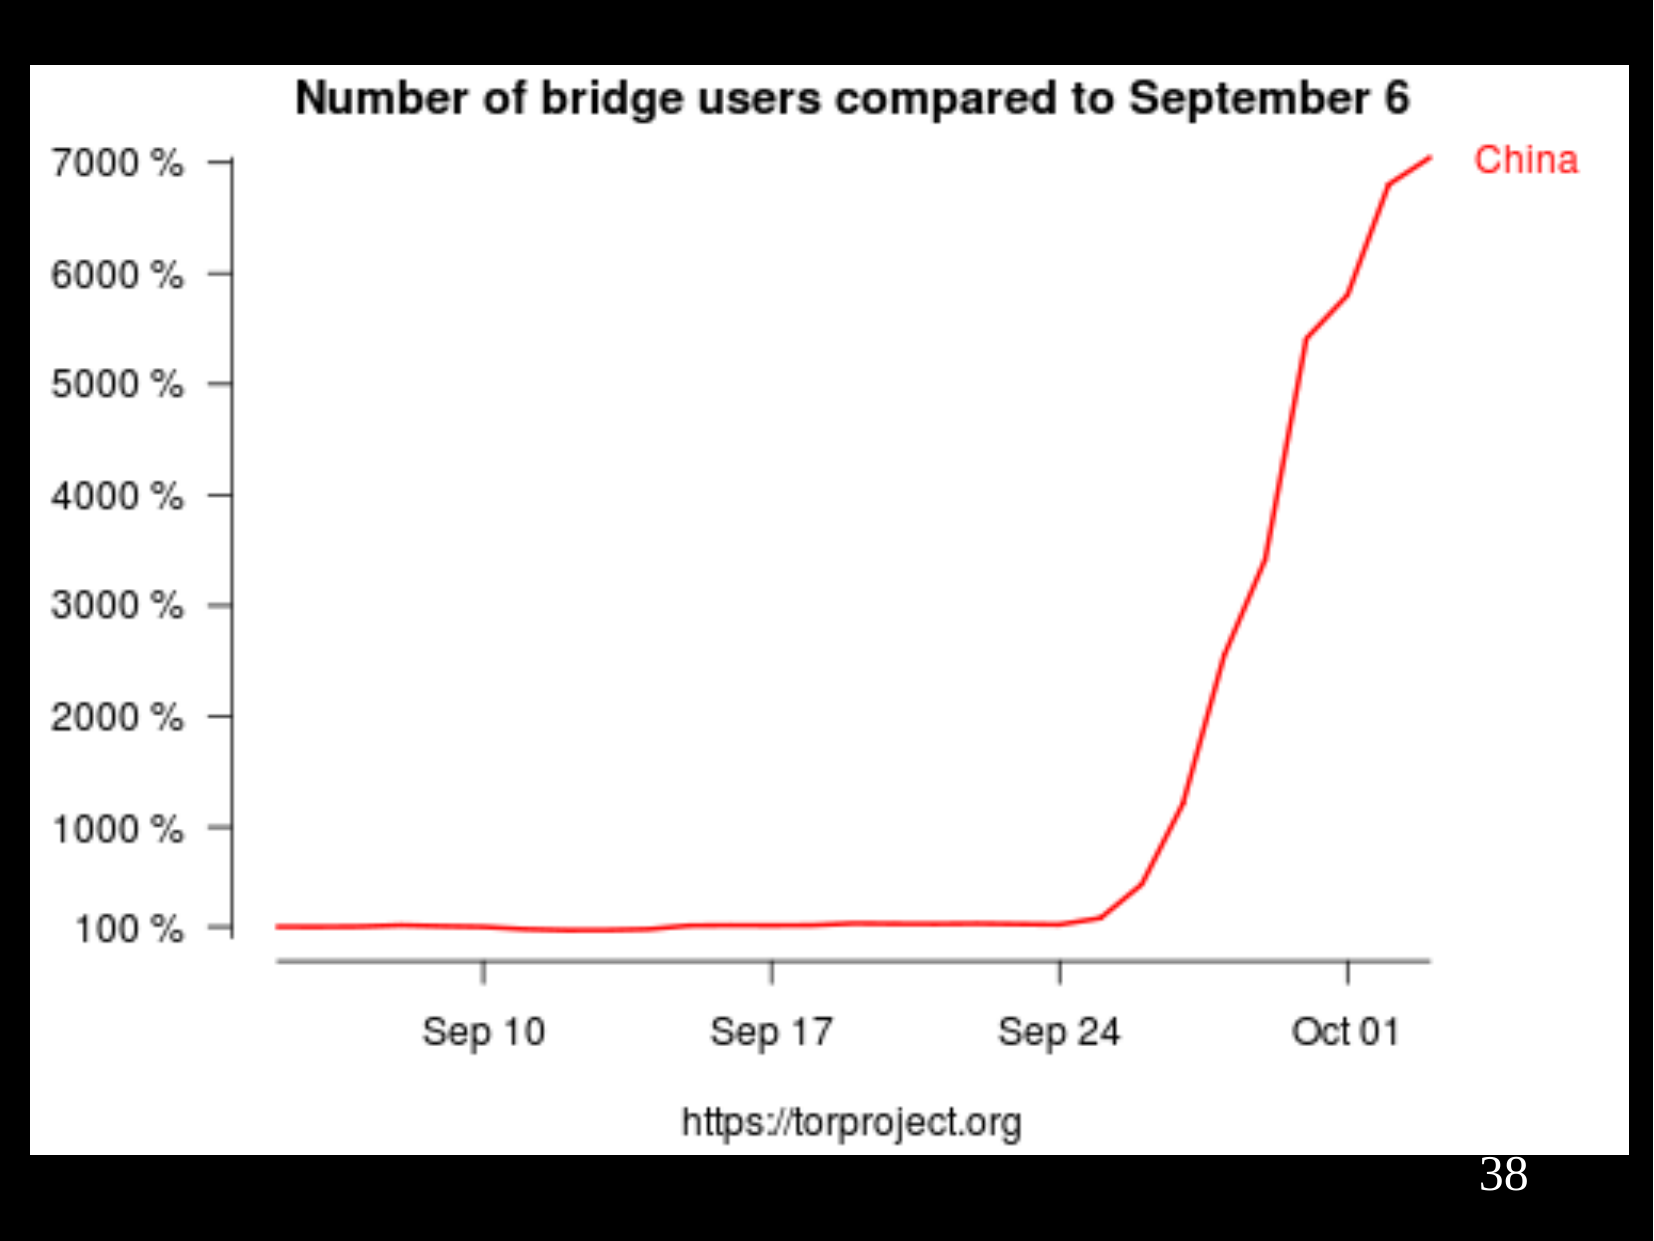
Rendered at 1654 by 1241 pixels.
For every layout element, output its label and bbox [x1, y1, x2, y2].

picture [30, 65, 1629, 1155]
